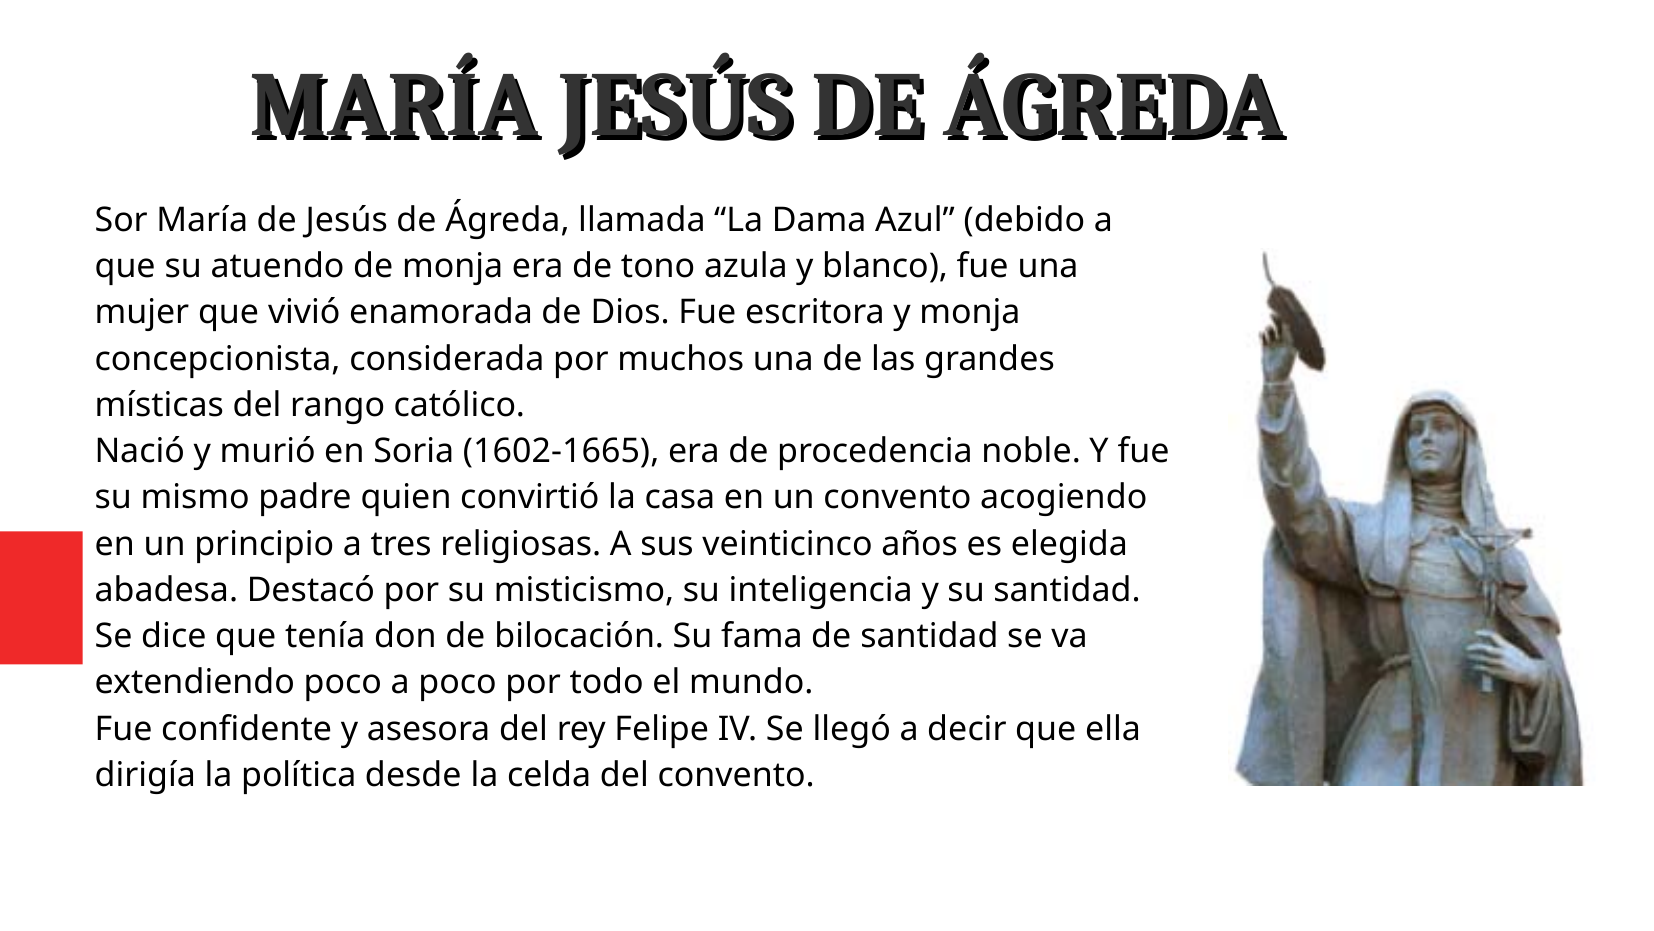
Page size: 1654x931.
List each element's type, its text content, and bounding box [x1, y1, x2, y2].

title MARÍA JESÚS DE ÁGREDA [47, 35, 1536, 177]
list Sor María de Jesús de Ágreda, llamada “La Dama Azul” (debido a que su atuendo de monja era de tono azula y blanco), fue una mujer que vivió enamorada de Dios. Fue escritora y monja concepcionista, considerada por muchos una de las grandes místicas del rango católico. Nació y murió en Soria (1602-1665), era de procedencia noble. Y fue su mismo padre quien convirtió la casa en un convento acogiendo en un principio a tres religiosas. A sus veinticinco años es elegida abadesa. Destacó por su misticismo, su inteligencia y su santidad. Se dice que tenía don de bilocación. Su fama de santidad se va extendiendo poco a poco por todo el mundo. Fue confidente y asesora del rey Felipe IV. Se llegó a decir que ella dirigía la política desde la celda del convento. [94, 195, 1182, 798]
picture [1228, 248, 1600, 786]
